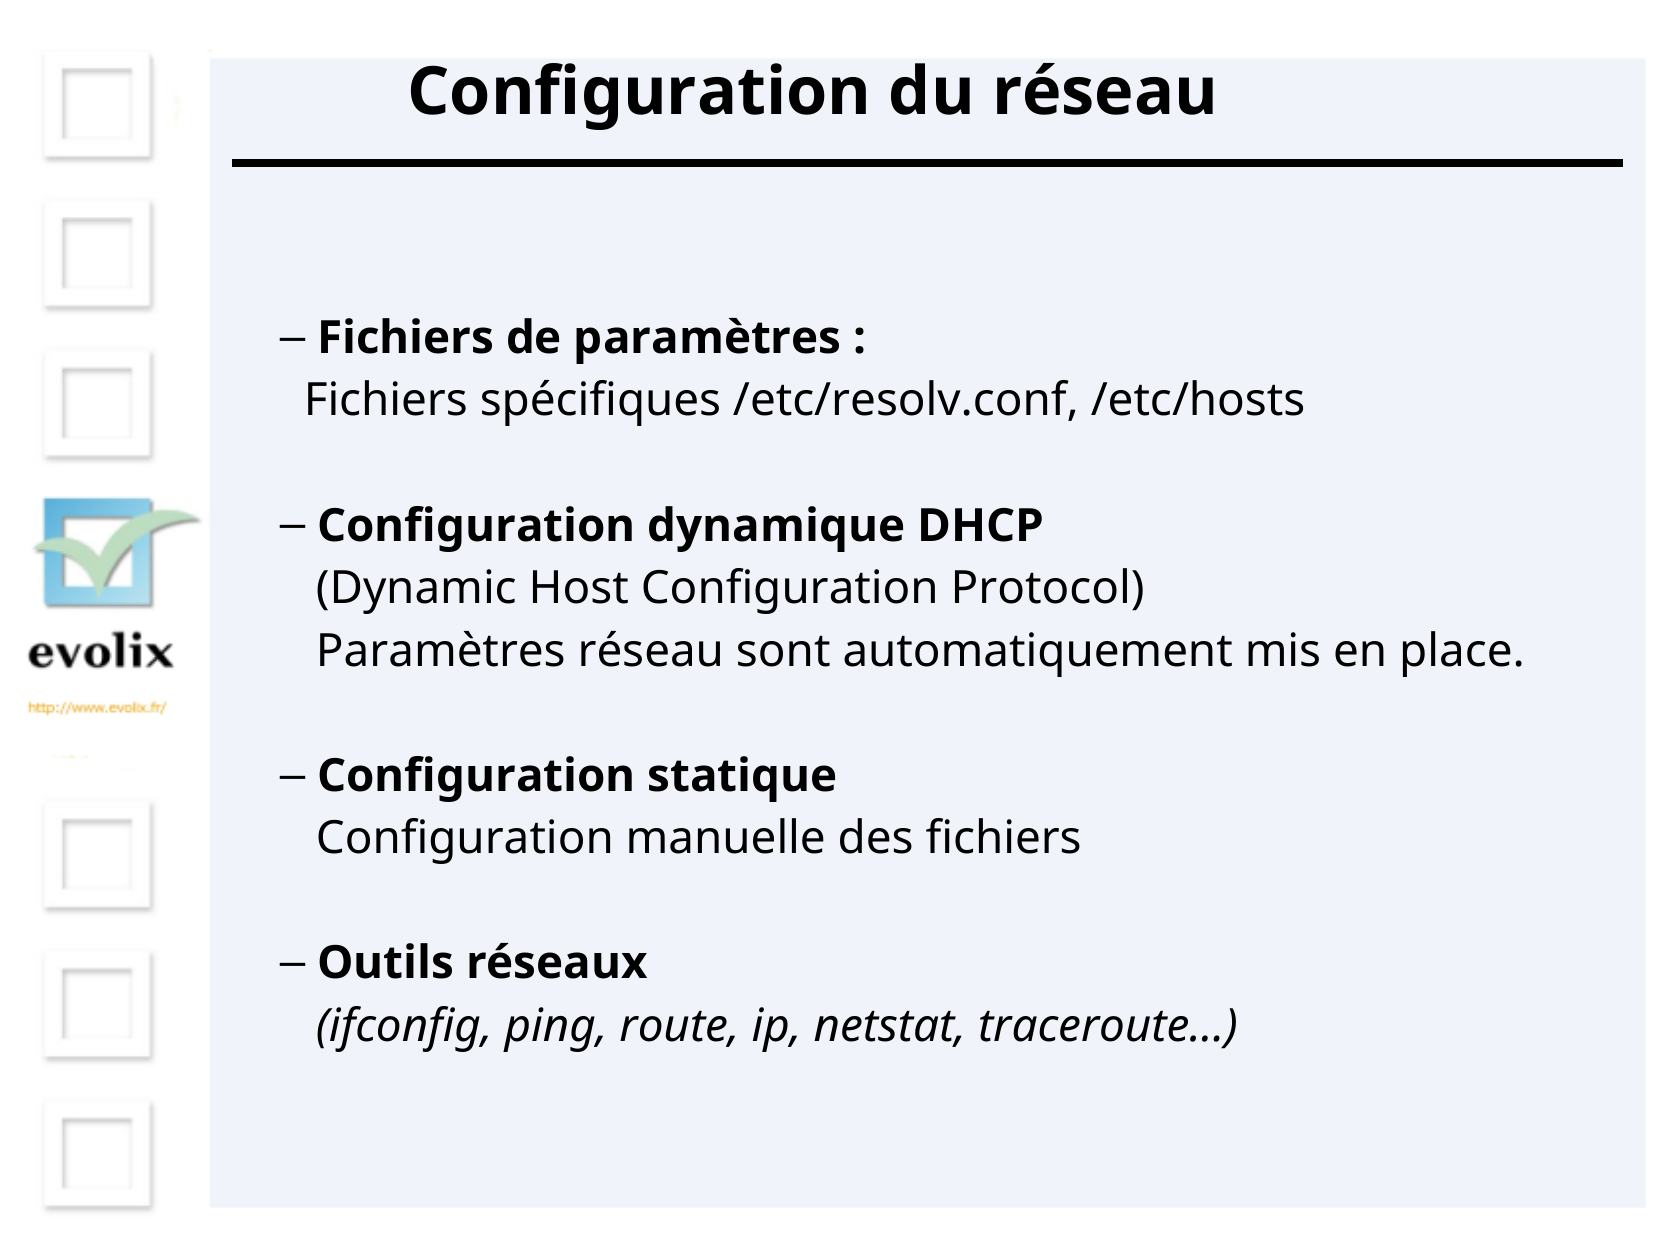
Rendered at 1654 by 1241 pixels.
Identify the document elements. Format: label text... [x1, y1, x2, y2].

picture [0, 49, 1654, 1218]
subtitle Fichiers de paramètres : Fichiers spécifiques /etc/resolv.conf, /etc/hosts Configuration dynamique DHCP (Dynamic Host Configuration Protocol) Paramètres réseau sont automatiquement mis en place. Configuration statique Configuration manuelle des fichiers Outils réseaux (ifconfig, ping, route, ip, netstat, traceroute...) [204, 181, 1560, 1241]
title Configuration du réseau [22, 27, 1604, 151]
